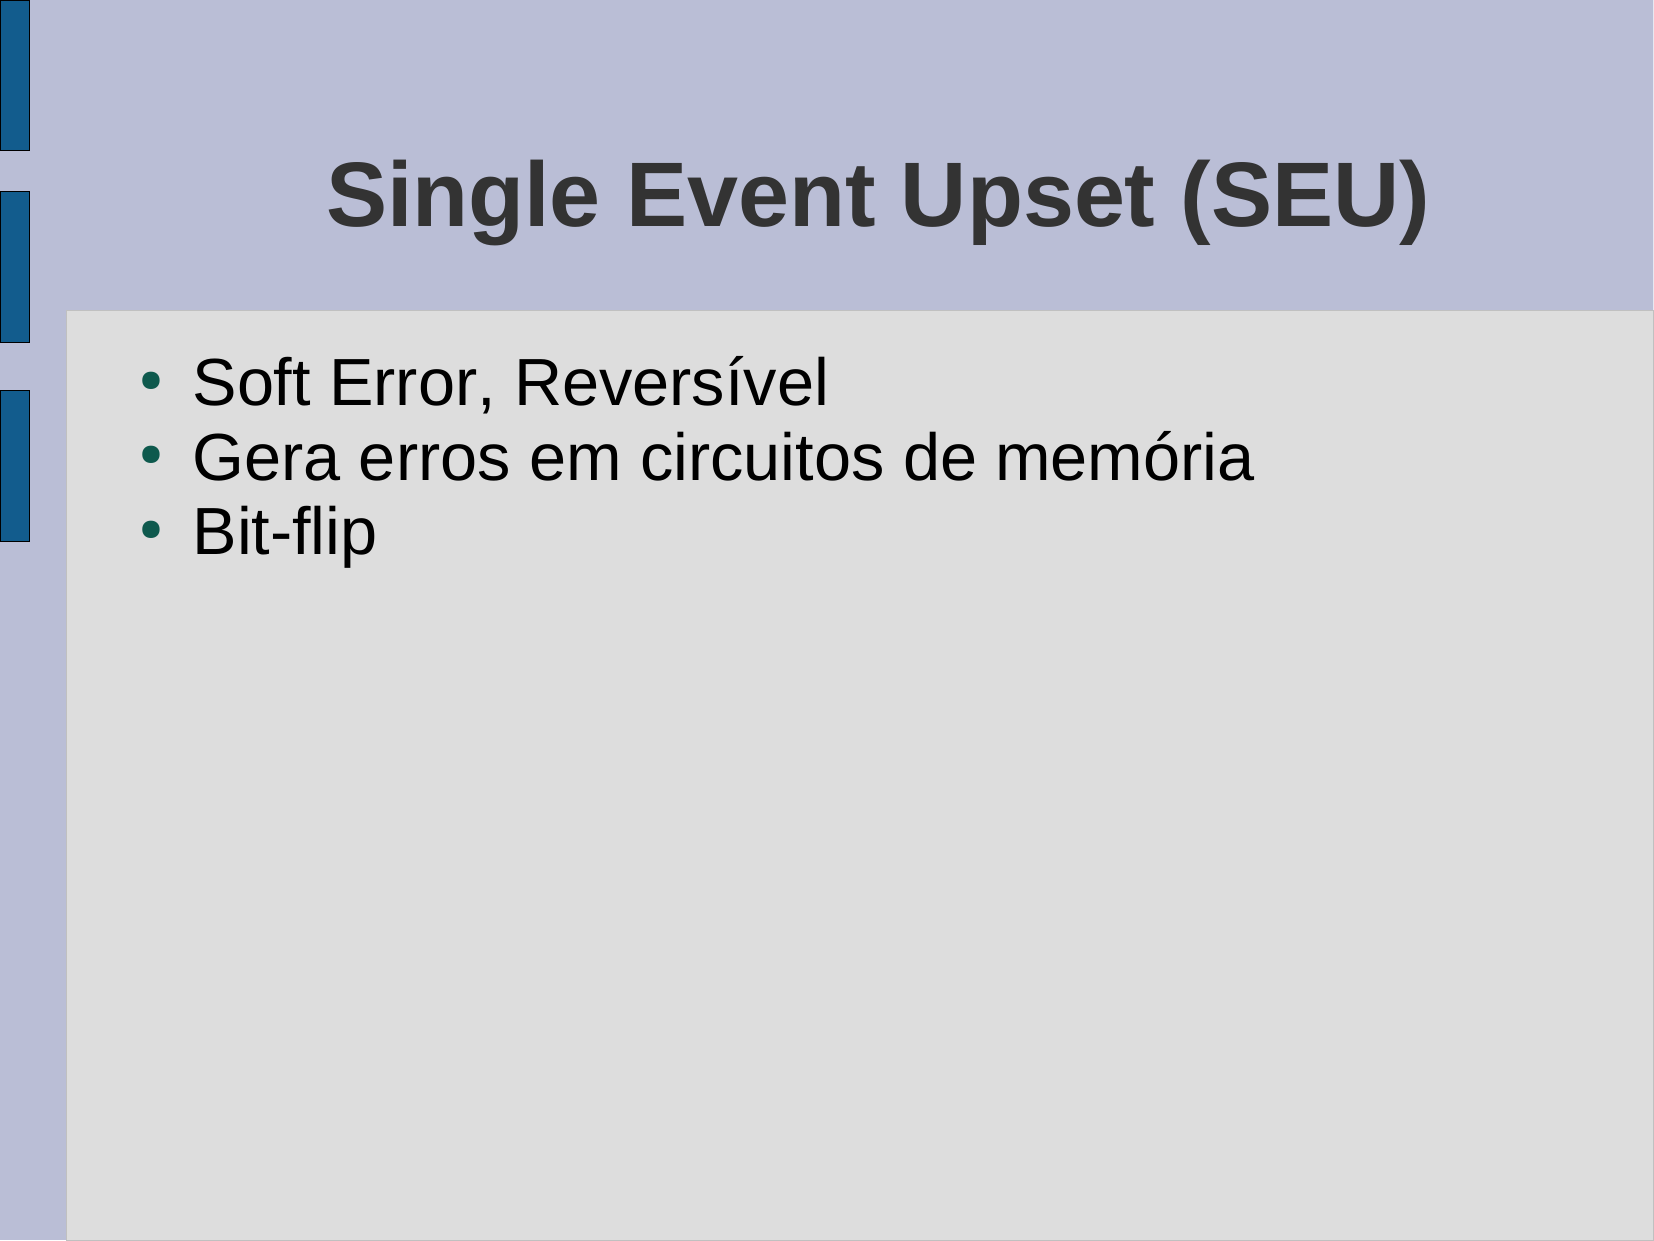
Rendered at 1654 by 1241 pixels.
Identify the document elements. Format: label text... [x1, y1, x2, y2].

list Soft Error, Reversível Gera erros em circuitos de memória Bit-flip [121, 344, 1534, 1127]
title Single Event Upset (SEU) [121, 91, 1534, 299]
